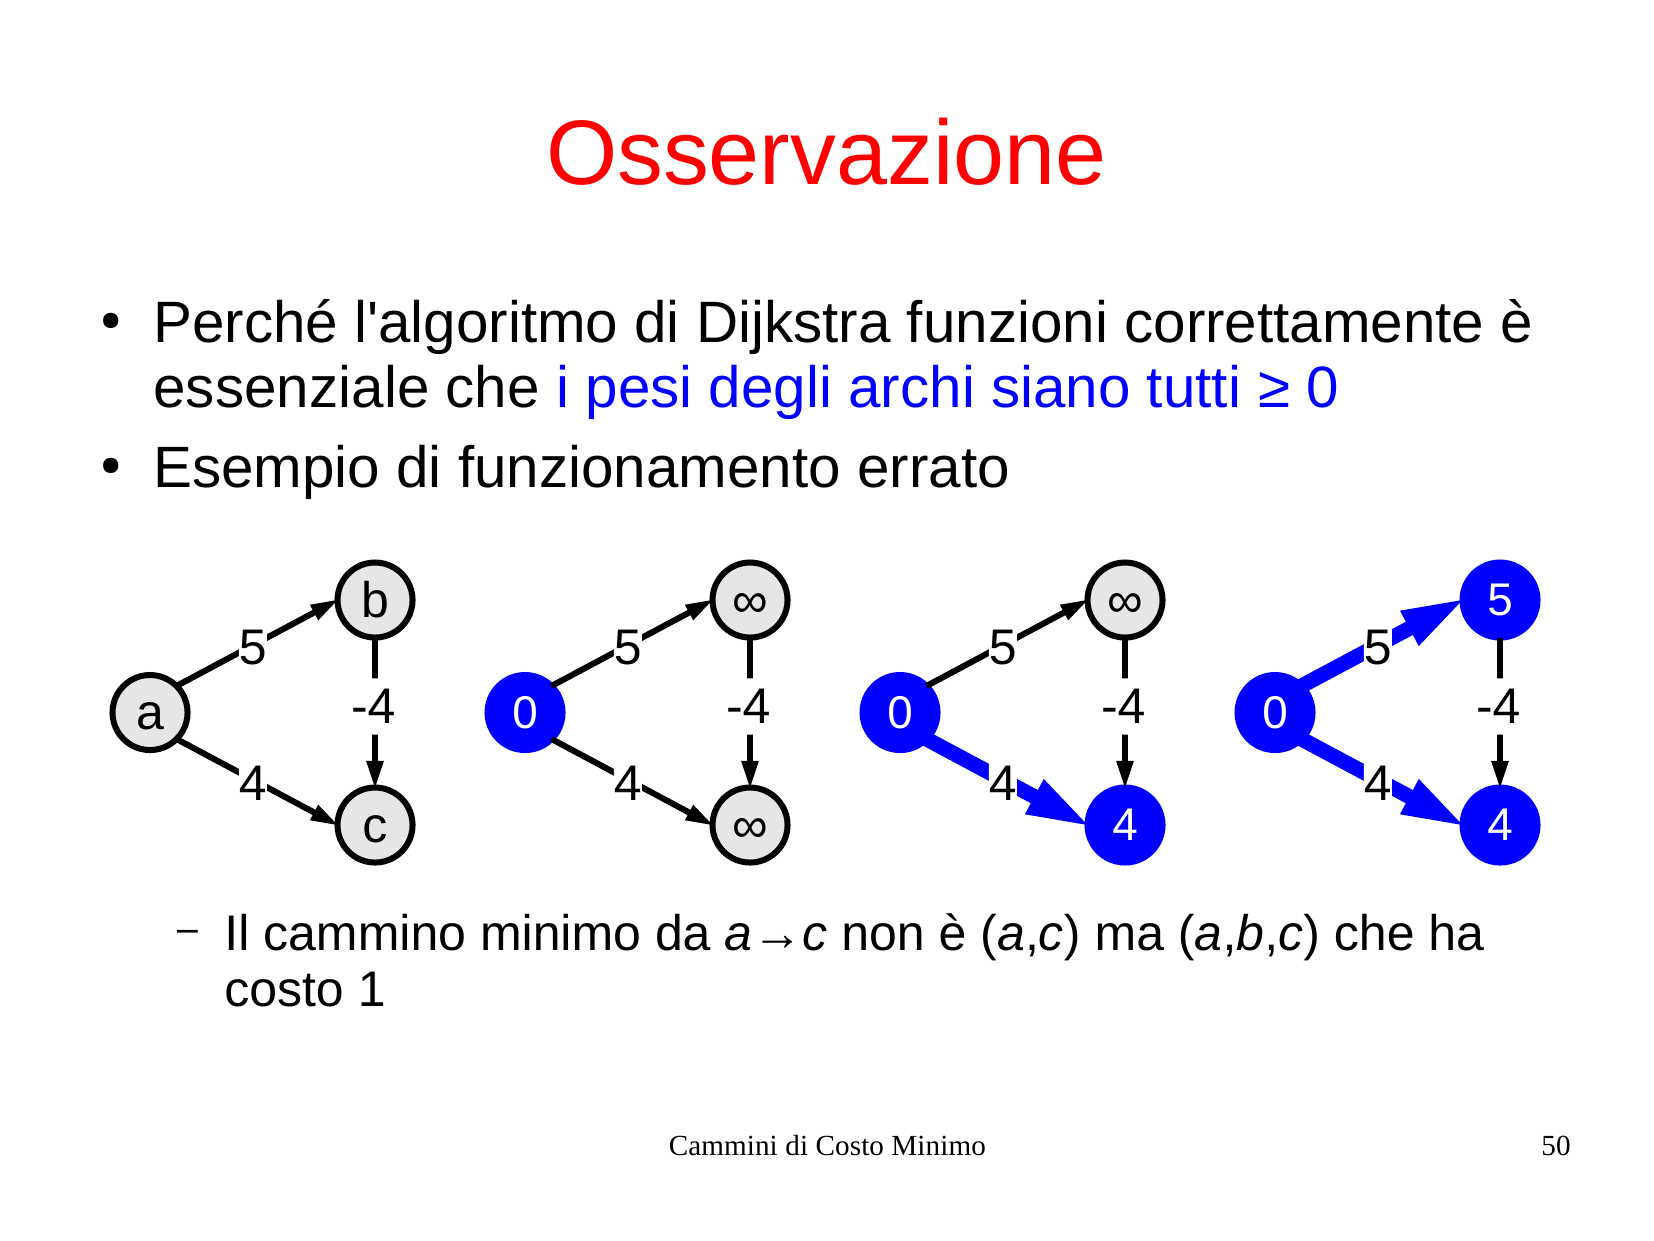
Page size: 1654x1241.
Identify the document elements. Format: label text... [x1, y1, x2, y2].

list Perché l'algoritmo di Dijkstra funzioni correttamente è essenziale che i pesi degli archi siano tutti ≥ 0 Esempio di funzionamento errato Il cammino minimo da a→c non è (a,c) ma (a,b,c) che ha costo 1 [82, 290, 1571, 1109]
text_box 4 [1363, 755, 1392, 812]
text_box ∞ [712, 787, 788, 863]
text_box -4 [351, 678, 396, 735]
text_box -4 [1101, 678, 1146, 735]
text_box 4 [1462, 787, 1538, 863]
text_box 5 [988, 619, 1017, 676]
text_box ∞ [712, 562, 788, 638]
text_box b [337, 562, 413, 638]
text_box c [337, 787, 413, 863]
text_box a [112, 675, 188, 751]
text_box 0 [487, 675, 563, 751]
text_box 0 [1237, 675, 1313, 751]
text_box 5 [1462, 562, 1538, 638]
text_box 4 [1087, 787, 1163, 863]
text_box 4 [238, 755, 267, 812]
text_box 5 [1363, 619, 1392, 676]
text_box 0 [862, 675, 938, 751]
text_box 4 [613, 755, 642, 812]
text_box ∞ [1087, 562, 1163, 638]
text_box 5 [238, 619, 267, 676]
text_box -4 [726, 678, 771, 735]
title Osservazione [82, 49, 1571, 257]
text_box -4 [1476, 678, 1521, 735]
text_box 4 [988, 755, 1017, 812]
text_box 5 [613, 619, 642, 676]
